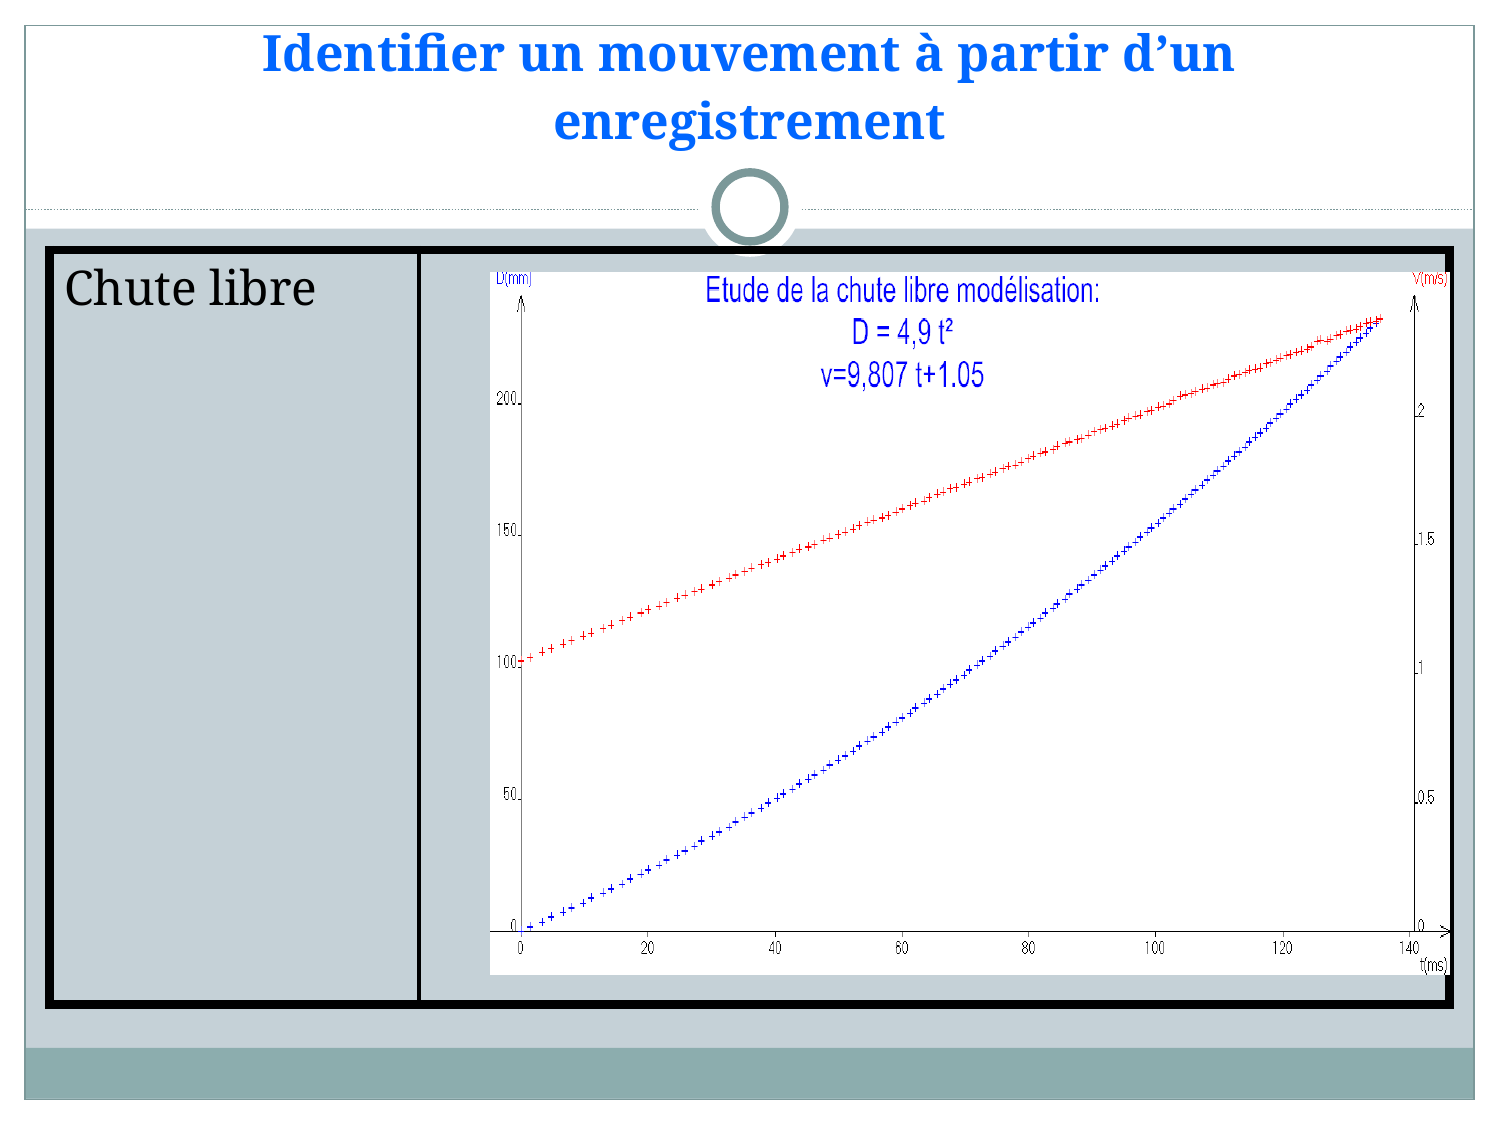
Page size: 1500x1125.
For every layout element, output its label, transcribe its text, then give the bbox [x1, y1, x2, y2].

table_header Chute libre [54, 254, 417, 1000]
table_header [421, 254, 1445, 1000]
picture [490, 272, 1450, 975]
title Identifier un mouvement à partir d’un enregistrement [49, 26, 1450, 162]
